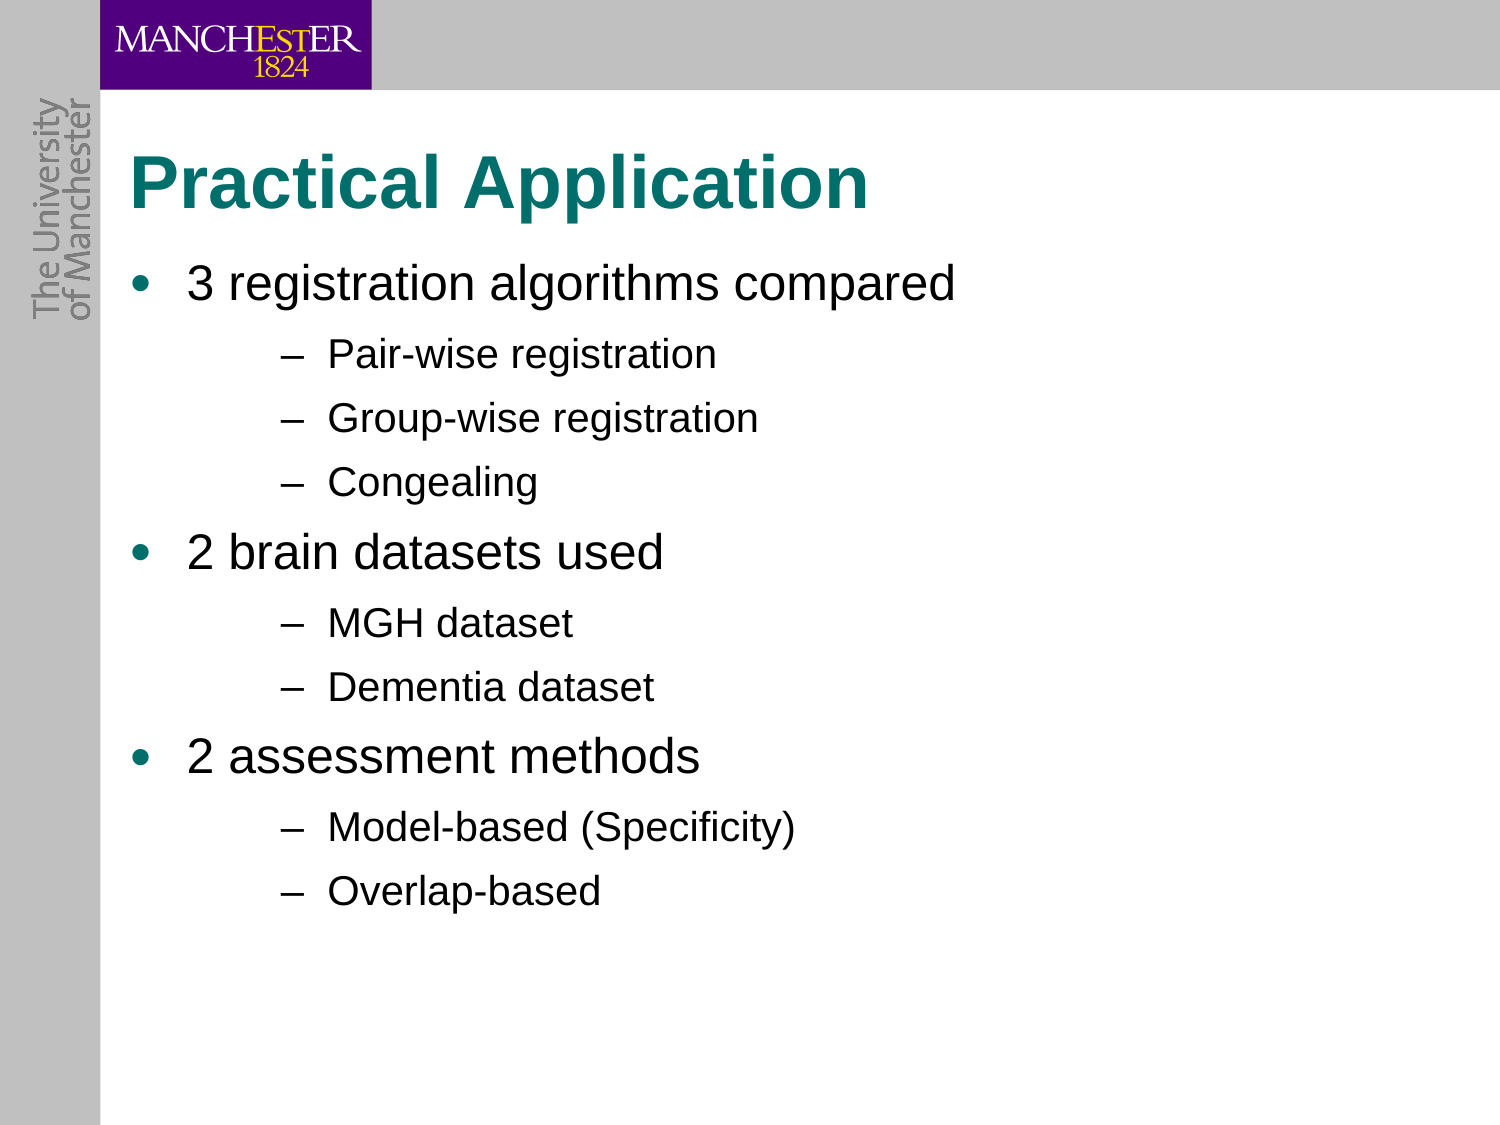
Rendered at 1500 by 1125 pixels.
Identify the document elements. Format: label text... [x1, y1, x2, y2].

title Practical Application [129, 120, 1477, 251]
picture [0, 0, 372, 320]
list 3 registration algorithms compared Pair-wise registration Group-wise registration Congealing 2 brain datasets used MGH dataset Dementia dataset 2 assessment methods Model-based (Specificity) Overlap-based [130, 259, 1407, 1012]
